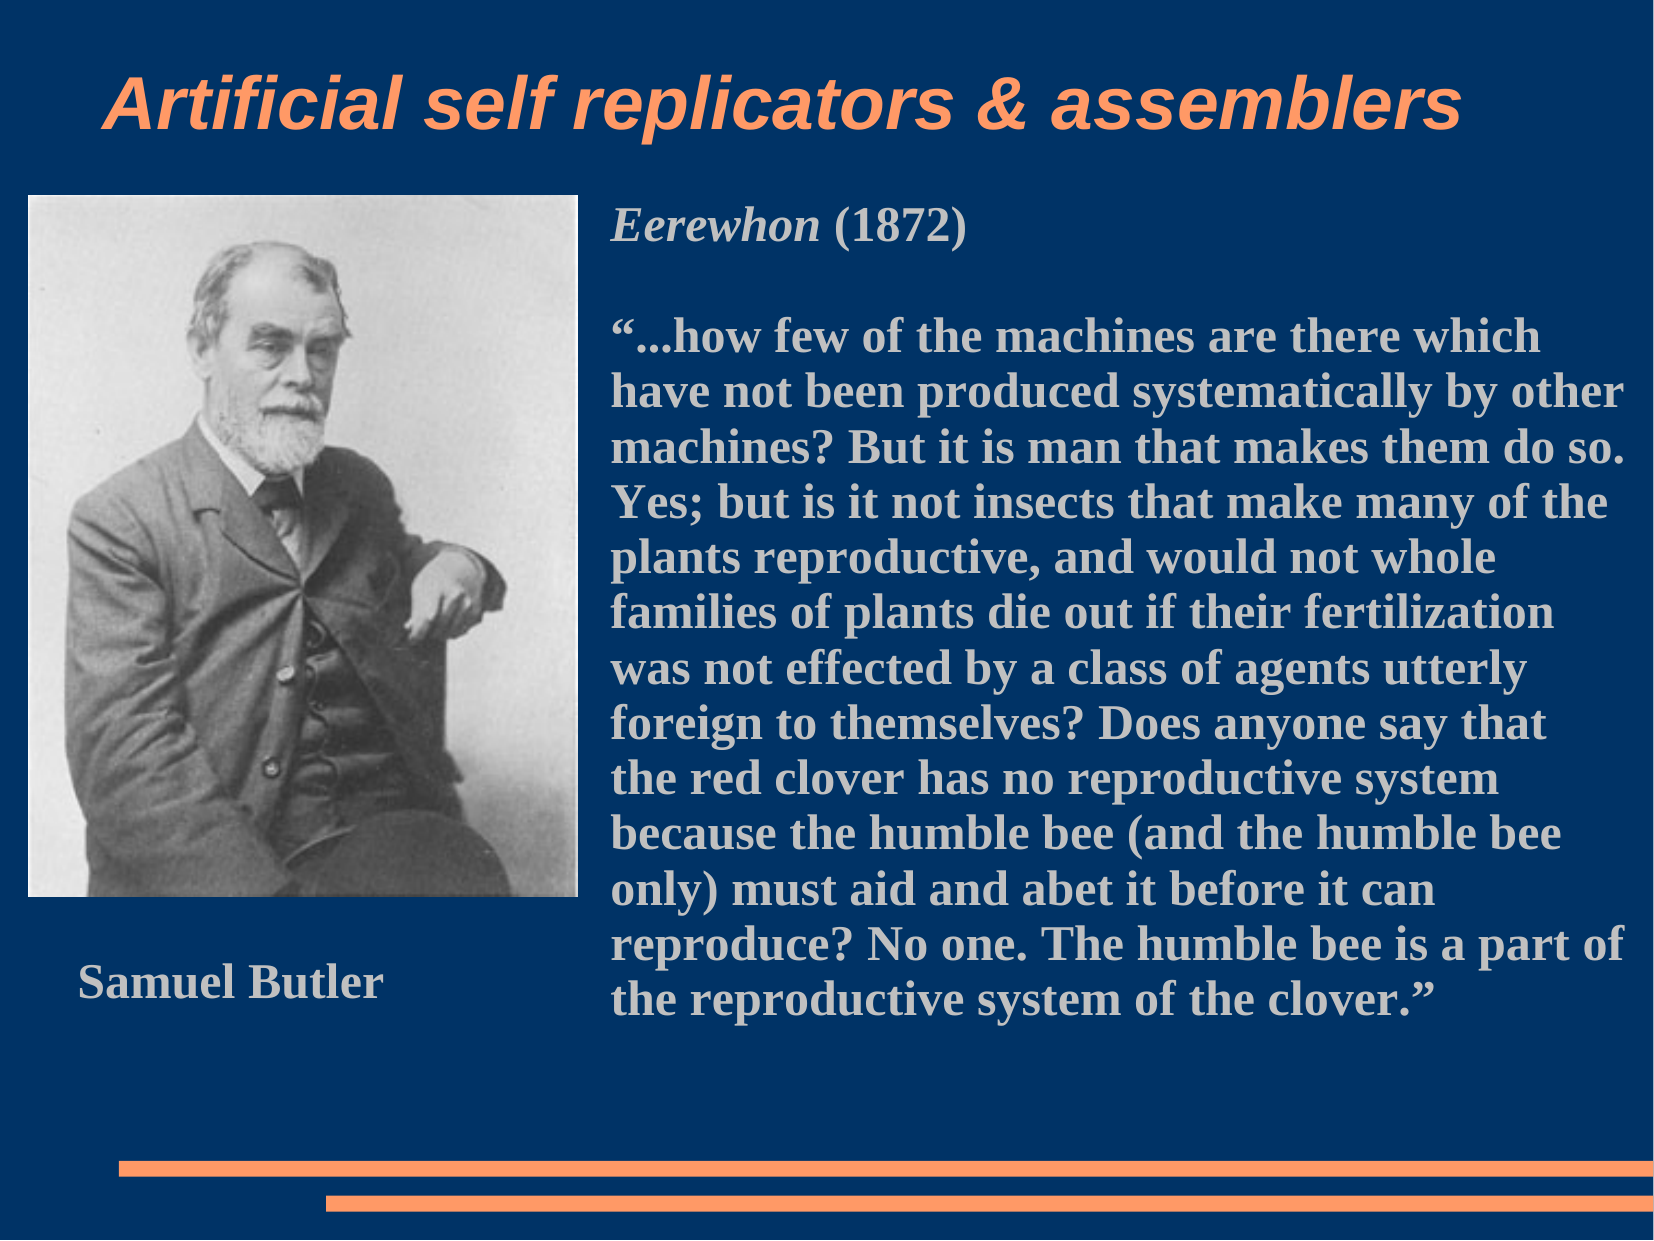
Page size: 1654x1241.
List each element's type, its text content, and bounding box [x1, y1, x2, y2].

text_box Samuel Butler [77, 953, 716, 1124]
text_box Eerewhon (1872) “...how few of the machines are there which have not been produced systematically by other machines? But it is man that makes them do so. Yes; but is it not insects that make many of the plants reproductive, and would not whole families of plants die out if their fertilization was not effected by a class of agents utterly foreign to themselves? Does anyone say that the red clover has no reproductive system because the humble bee (and the humble bee only) must aid and abet it before it can reproduce? No one. The humble bee is a part of the reproductive system of the clover.” [610, 197, 1627, 1046]
picture [28, 195, 578, 897]
title Artificial self replicators & assemblers [102, 25, 1654, 182]
